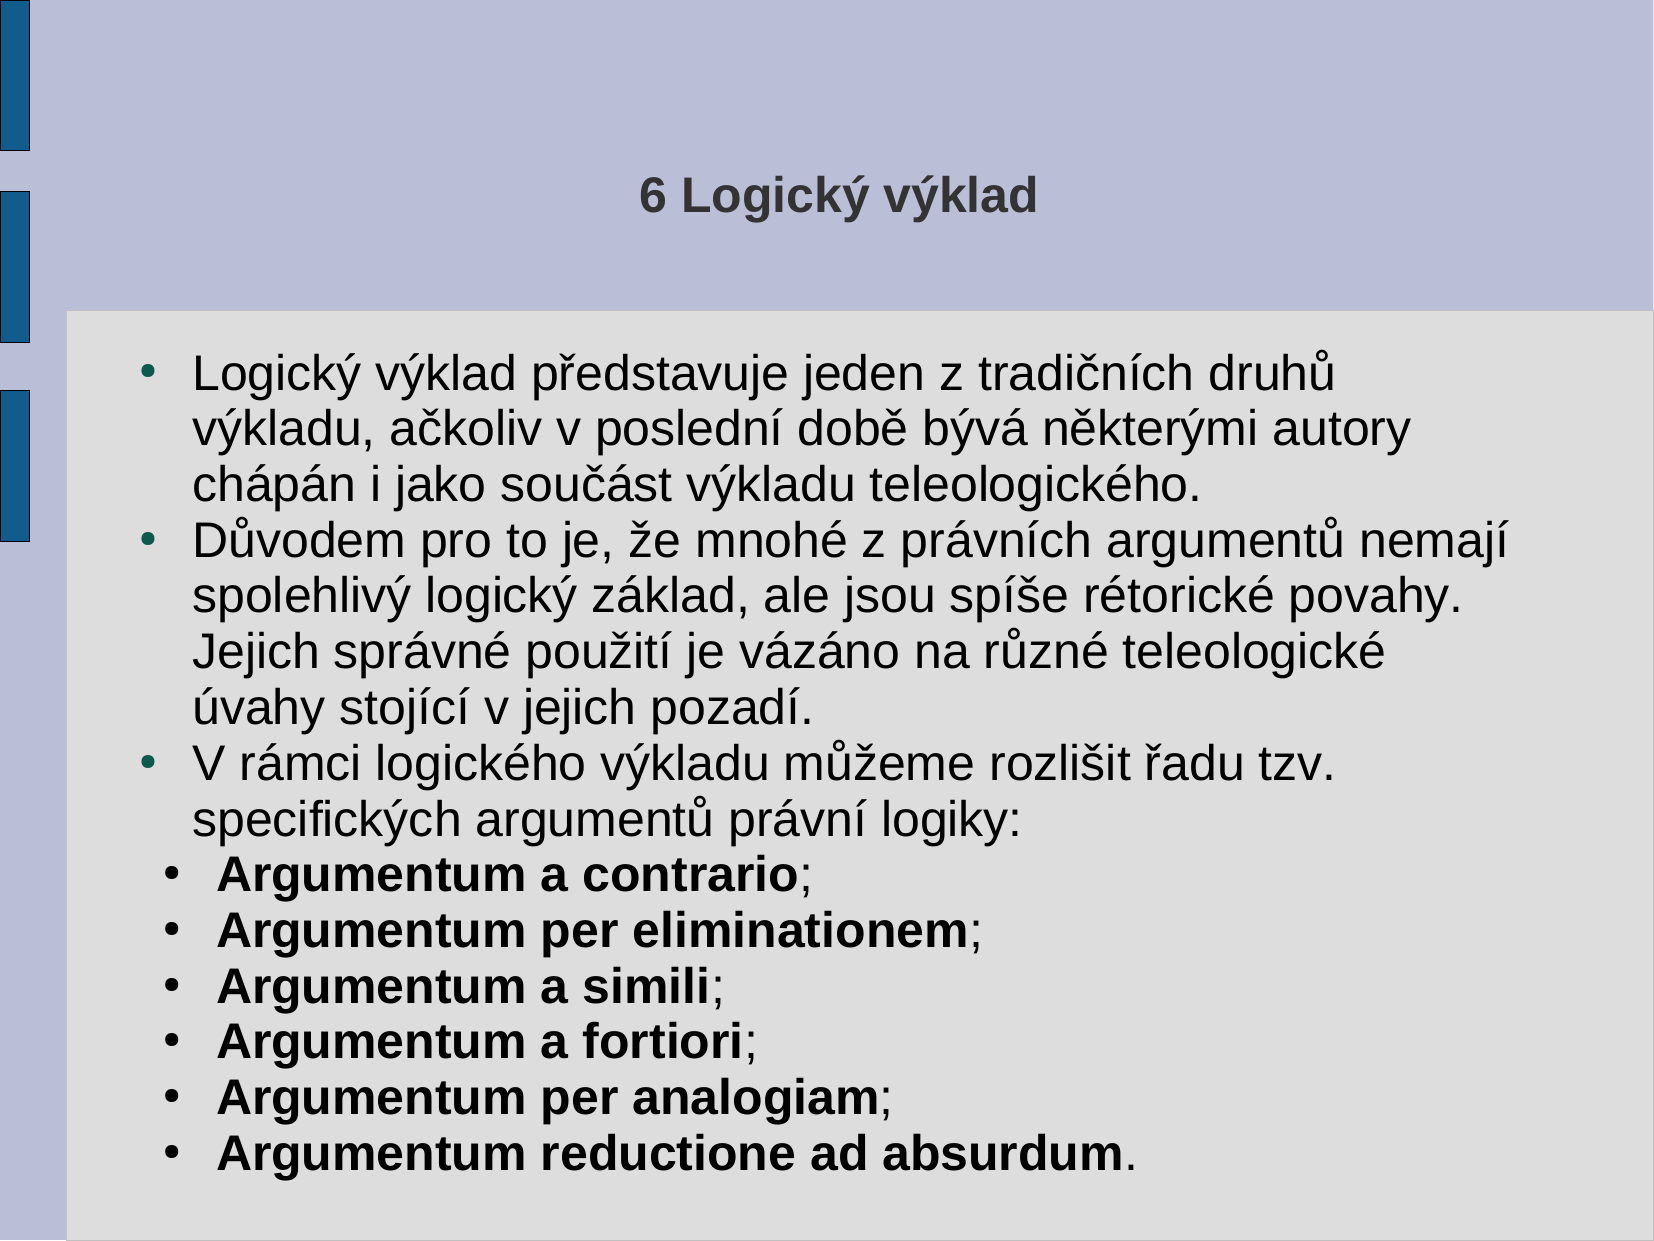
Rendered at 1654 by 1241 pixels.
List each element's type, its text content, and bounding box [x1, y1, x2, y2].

list Logický výklad představuje jeden z tradičních druhů výkladu, ačkoliv v poslední době bývá některými autory chápán i jako součást výkladu teleologického. Důvodem pro to je, že mnohé z právních argumentů nemají spolehlivý logický základ, ale jsou spíše rétorické povahy. Jejich správné použití je vázáno na různé teleologické úvahy stojící v jejich pozadí. V rámci logického výkladu můžeme rozlišit řadu tzv. specifických argumentů právní logiky: Argumentum a contrario; Argumentum per eliminationem; Argumentum a simili; Argumentum a fortiori; Argumentum per analogiam; Argumentum reductione ad absurdum. [121, 344, 1534, 1190]
title 6 Logický výklad [121, 91, 1534, 299]
